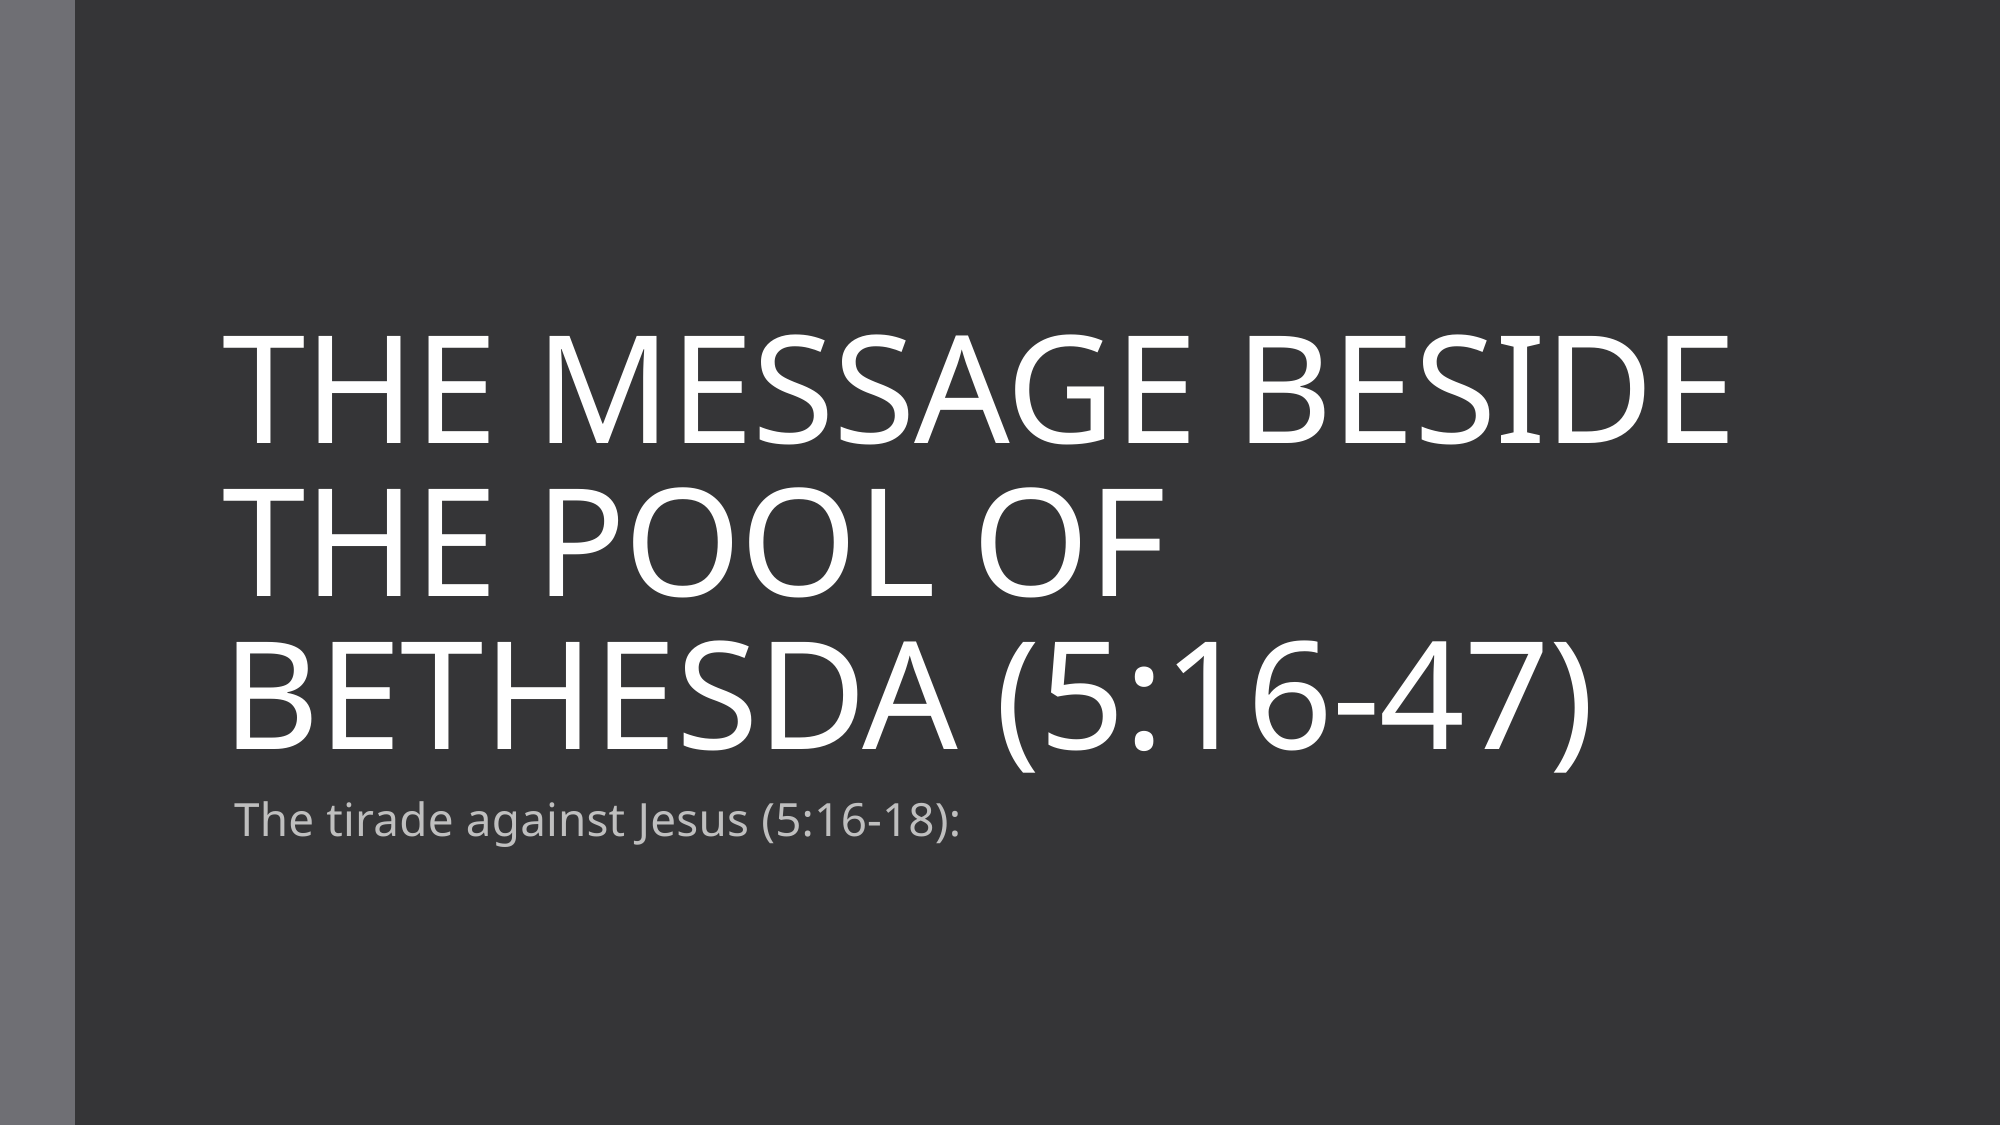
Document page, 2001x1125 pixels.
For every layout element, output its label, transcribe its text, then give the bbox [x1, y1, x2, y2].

subtitle The tirade against Jesus (5:16-18): [206, 787, 1752, 1066]
title THE MESSAGE BESIDE THE POOL OF BETHESDA (5:16-47) [206, 124, 1752, 787]
